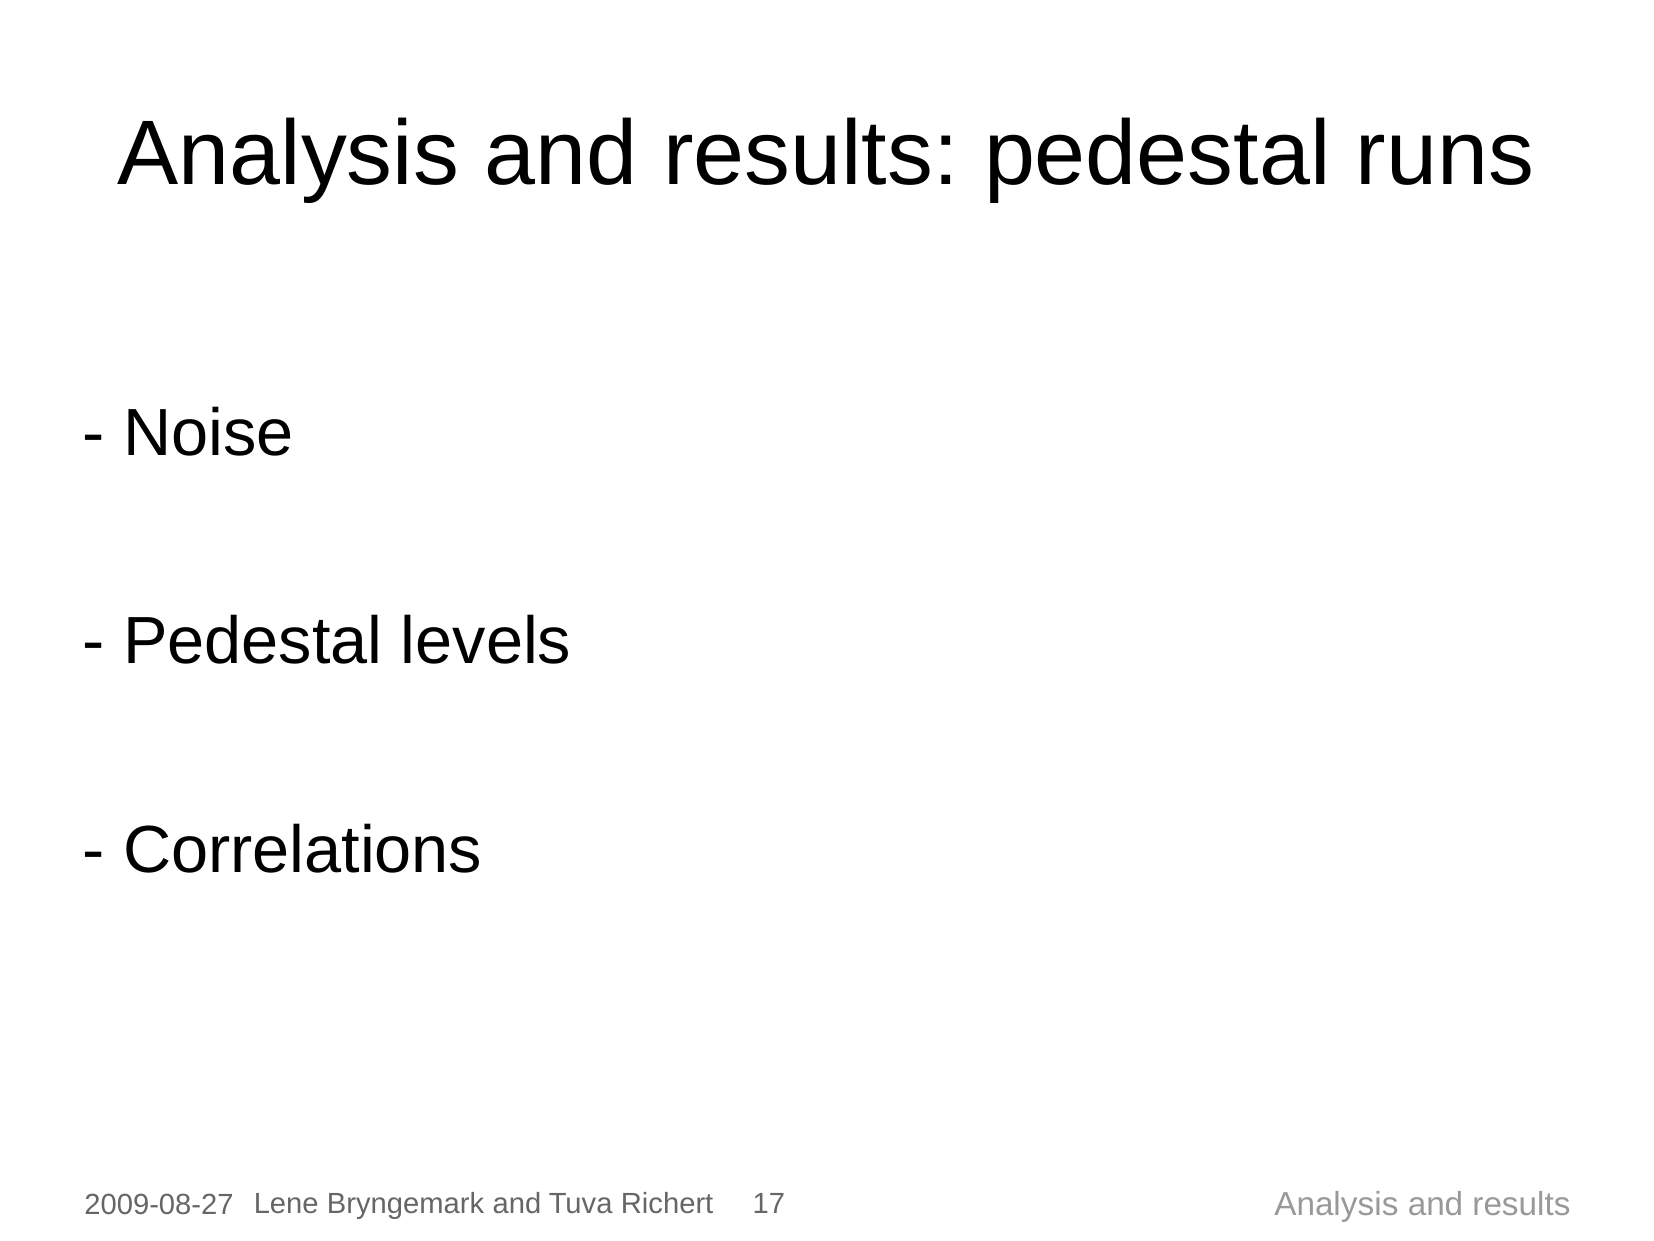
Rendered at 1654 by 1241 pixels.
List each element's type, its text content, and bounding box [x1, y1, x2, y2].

title Analysis and results [82, 1177, 1572, 1232]
title Analysis and results: pedestal runs [82, 49, 1571, 257]
list - Noise - Pedestal levels - Correlations [82, 290, 1571, 1109]
